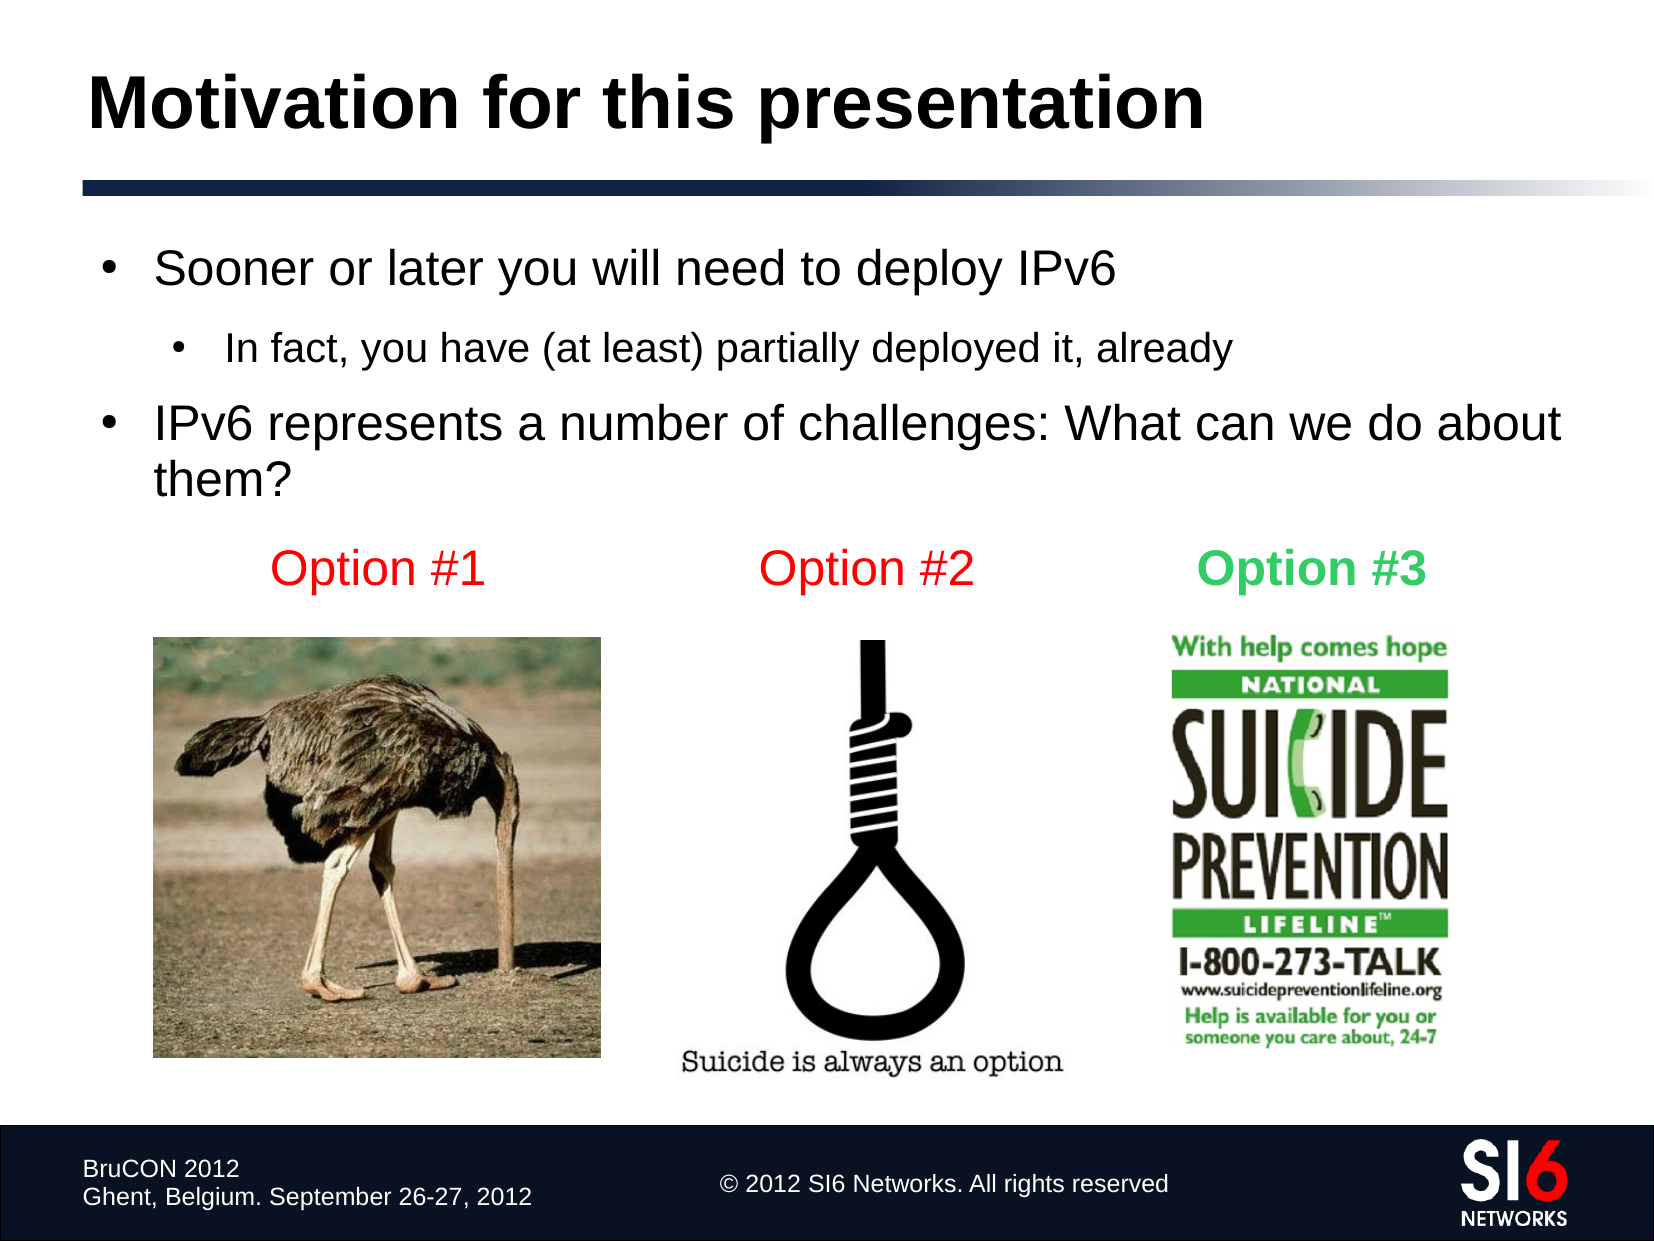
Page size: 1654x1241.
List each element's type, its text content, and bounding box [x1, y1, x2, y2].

picture [1166, 628, 1454, 1049]
list Sooner or later you will need to deploy IPv6 In fact, you have (at least) partially deployed it, already IPv6 represents a number of challenges: What can we do about them? [82, 240, 1571, 533]
text_box Option #1 [255, 532, 502, 604]
picture [1461, 1139, 1567, 1226]
text_box Option #3 [1181, 532, 1443, 604]
text_box Option #2 [743, 532, 991, 604]
title Motivation for this presentation [86, 30, 1576, 176]
picture [648, 640, 1096, 1088]
picture [153, 637, 601, 1058]
